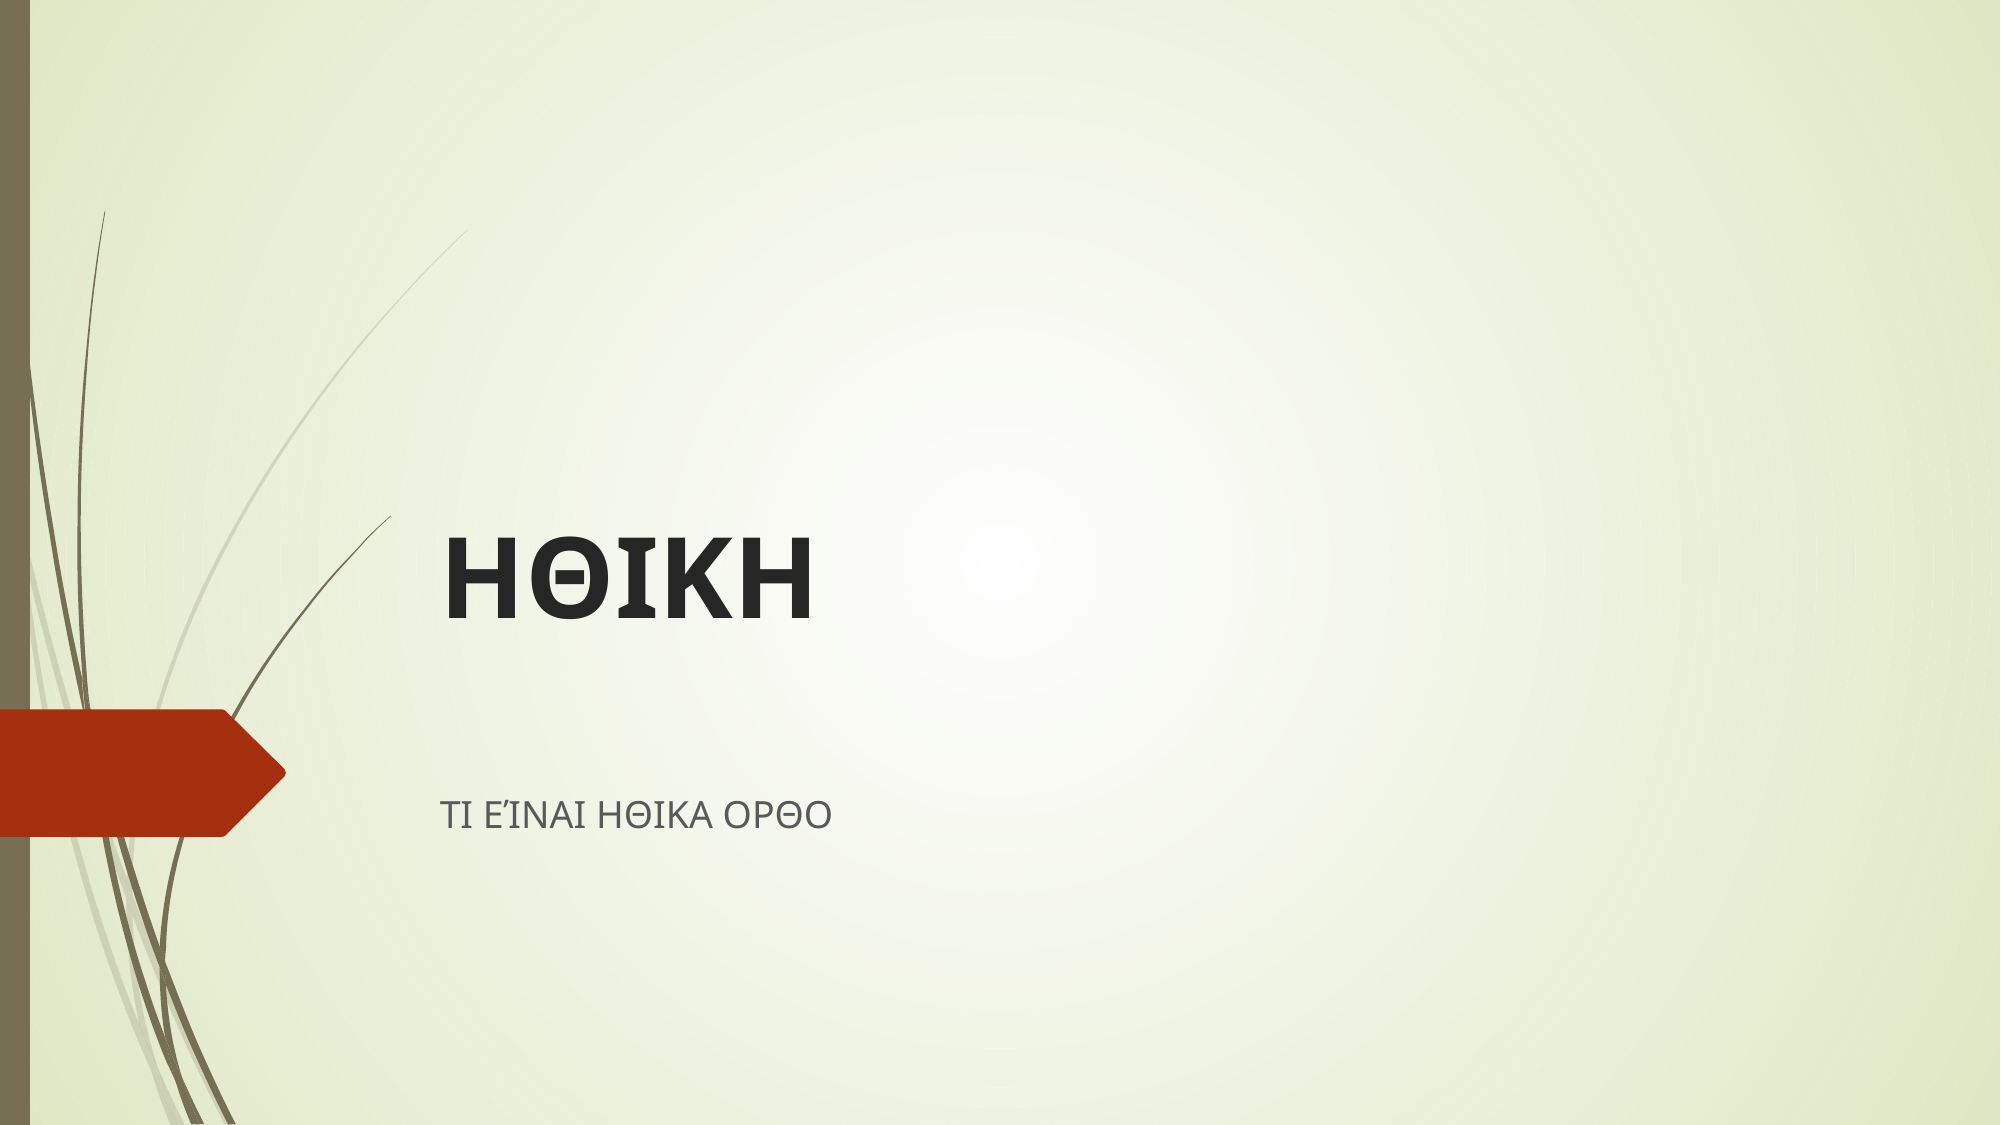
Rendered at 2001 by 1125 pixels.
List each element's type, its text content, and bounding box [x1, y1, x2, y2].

subtitle ΤΙ ΕΊΝΑΙ ΗΘΙΚΑ ΟΡΘΟ [424, 783, 1888, 969]
title ΗΘΙΚΗ [424, 412, 1888, 783]
